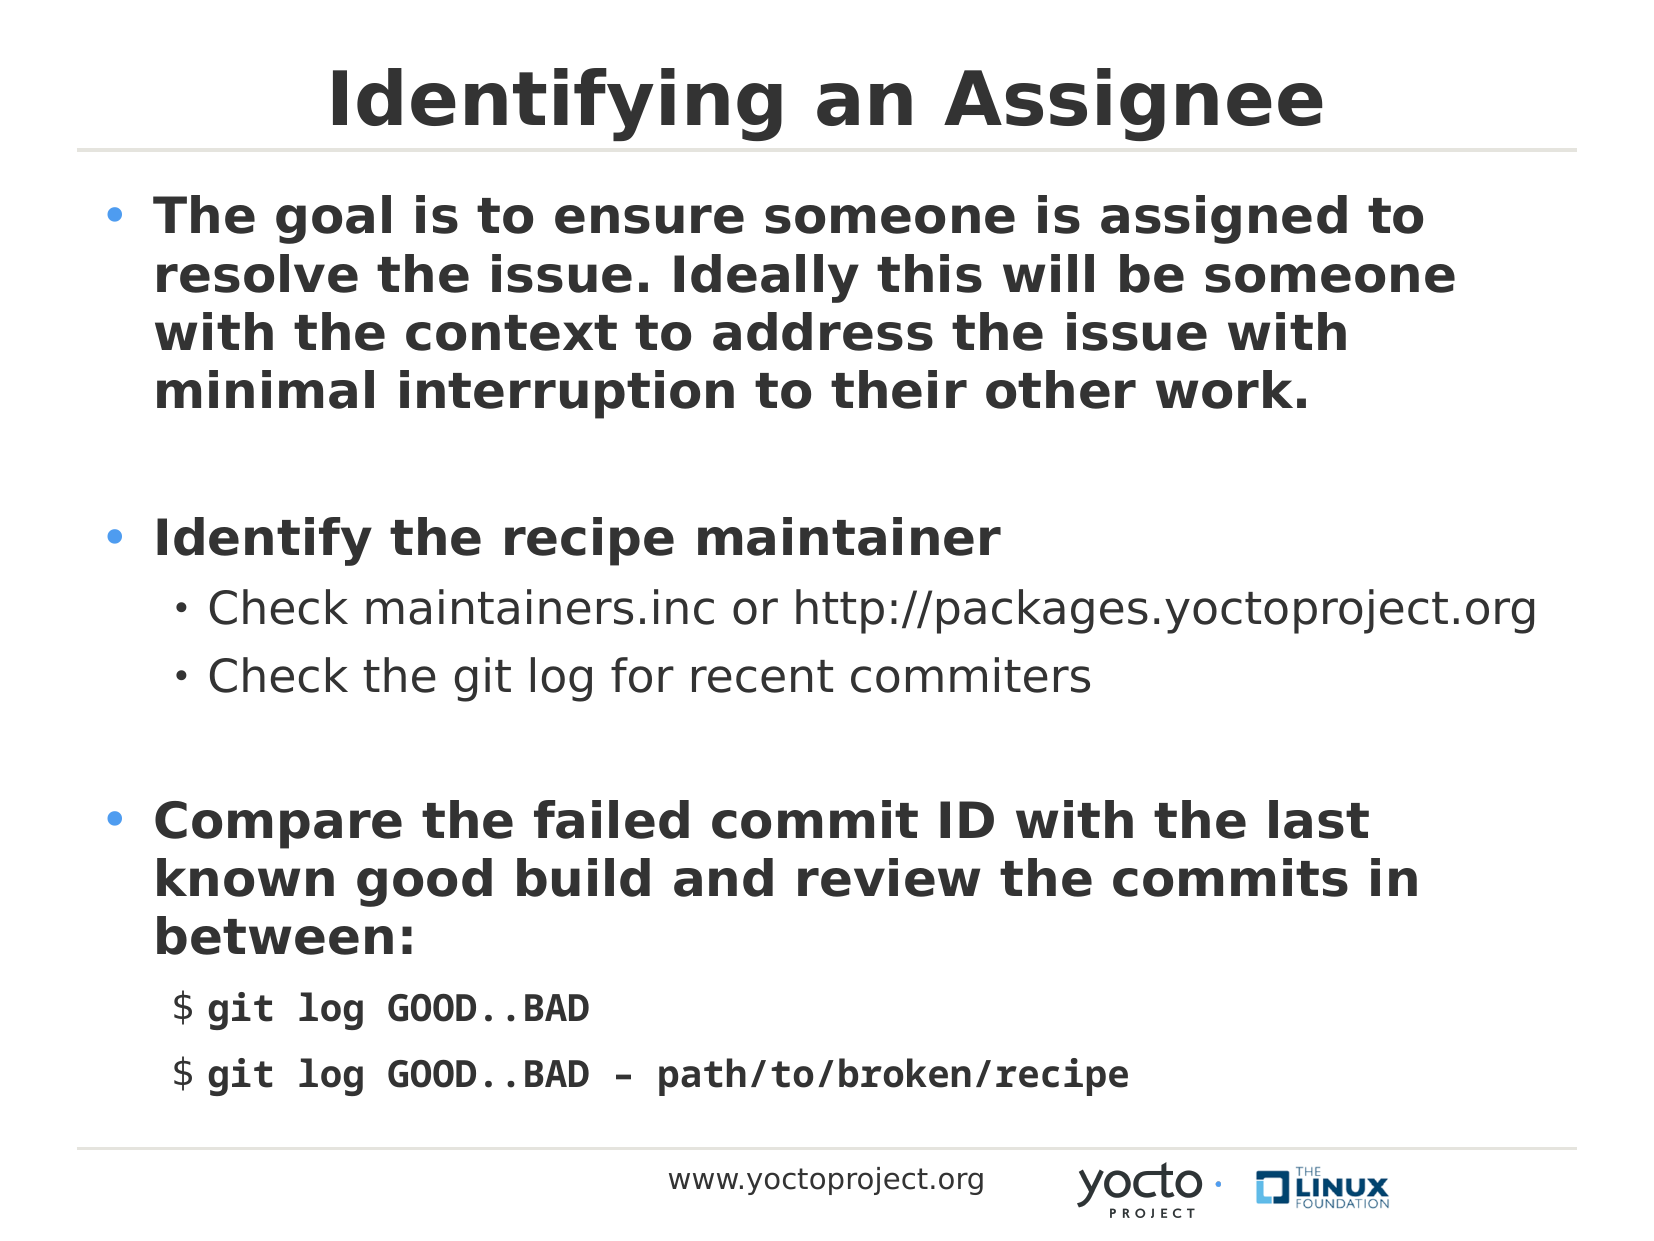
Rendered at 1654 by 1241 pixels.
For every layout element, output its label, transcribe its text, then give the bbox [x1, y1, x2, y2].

title Identifying an Assignee [82, 49, 1571, 151]
picture [1252, 1162, 1392, 1211]
picture [1077, 1162, 1221, 1218]
list The goal is to ensure someone is assigned to resolve the issue. Ideally this will be someone with the context to address the issue with minimal interruption to their other work. Identify the recipe maintainer Check maintainers.inc or http://packages.yoctoproject.org Check the git log for recent commiters Compare the failed commit ID with the last known good build and review the commits in between: git log GOOD..BAD git log GOOD..BAD – path/to/broken/recipe [82, 187, 1571, 1141]
